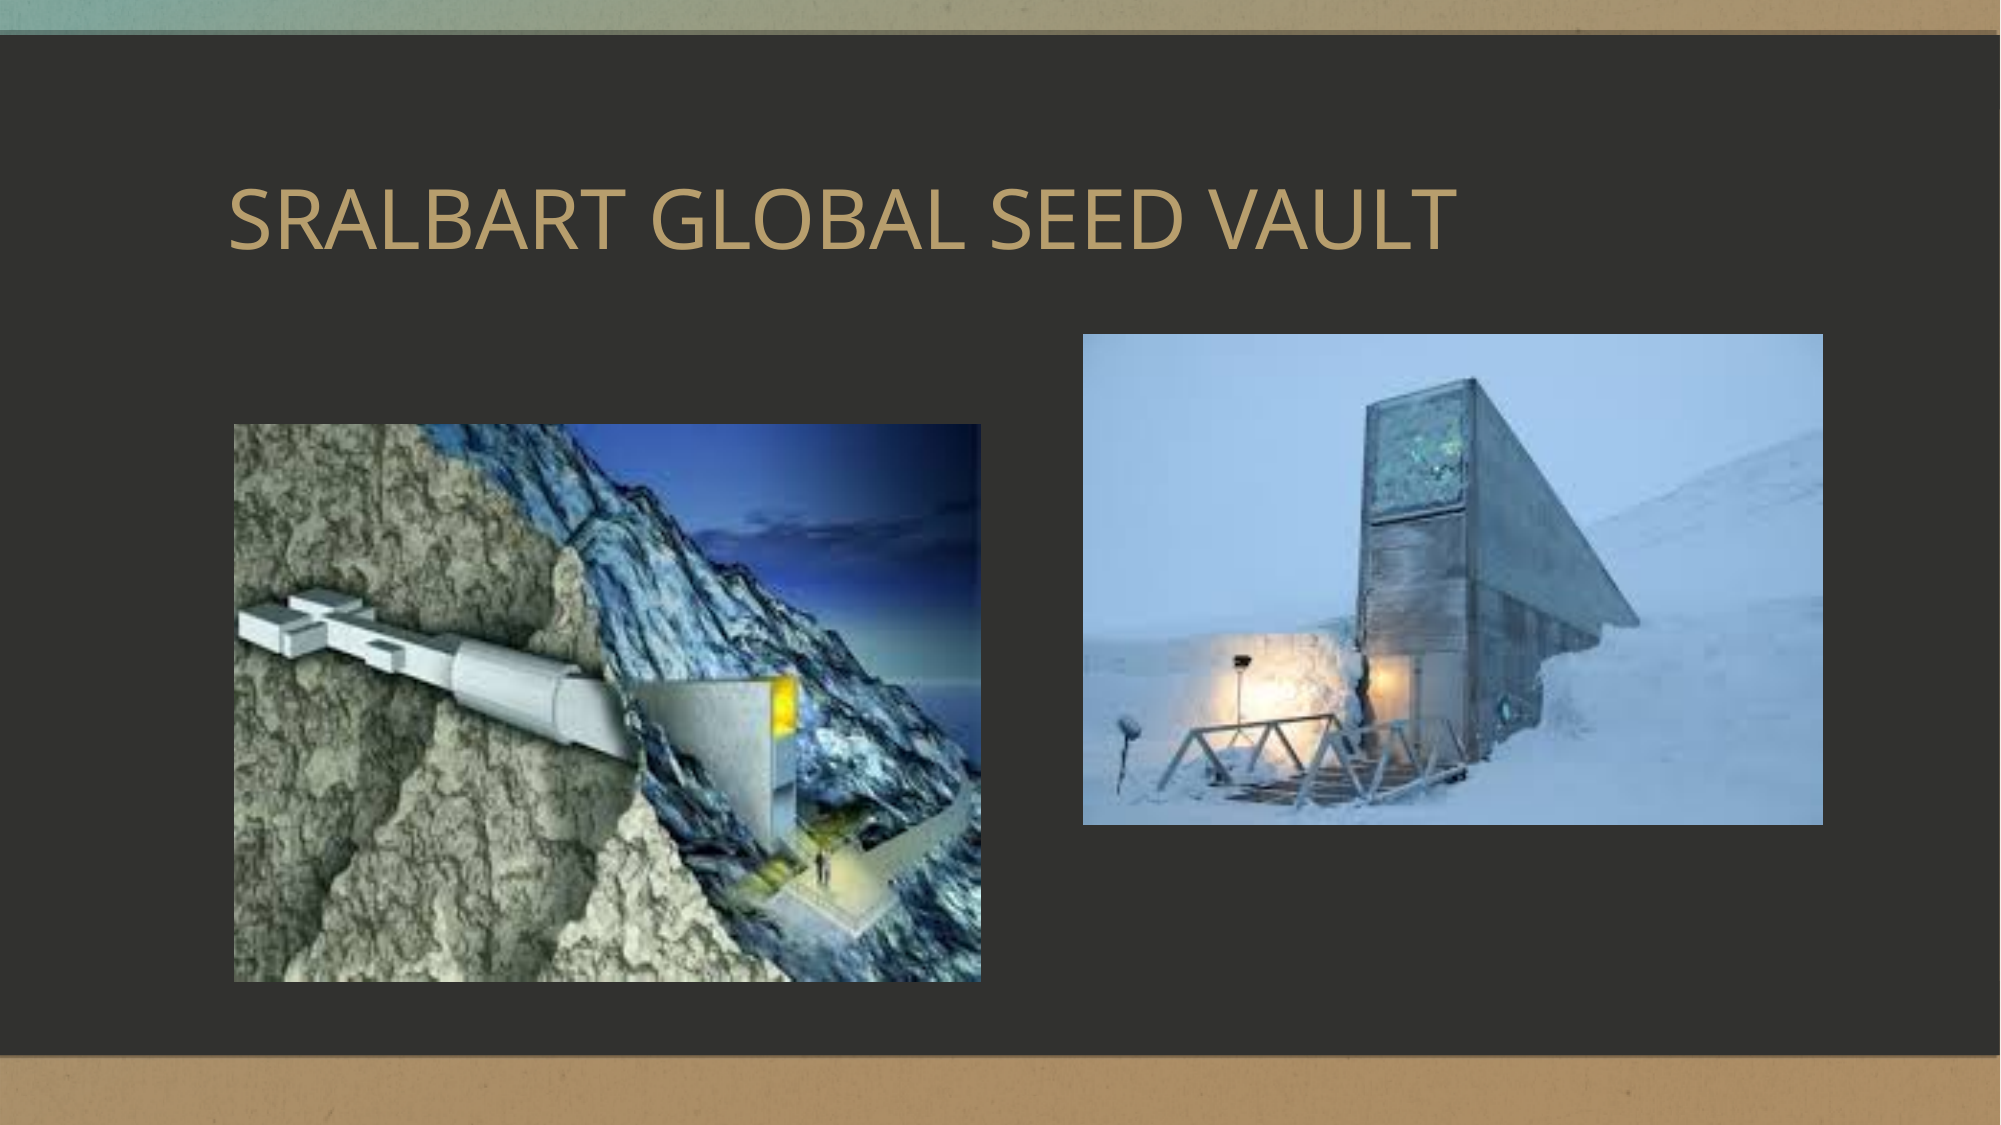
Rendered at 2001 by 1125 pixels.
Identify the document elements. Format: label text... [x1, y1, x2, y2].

picture [234, 424, 981, 982]
title SRALBART GLOBAL SEED VAULT [212, 68, 1788, 275]
picture [1083, 334, 1823, 825]
picture [0, 0, 2001, 1125]
